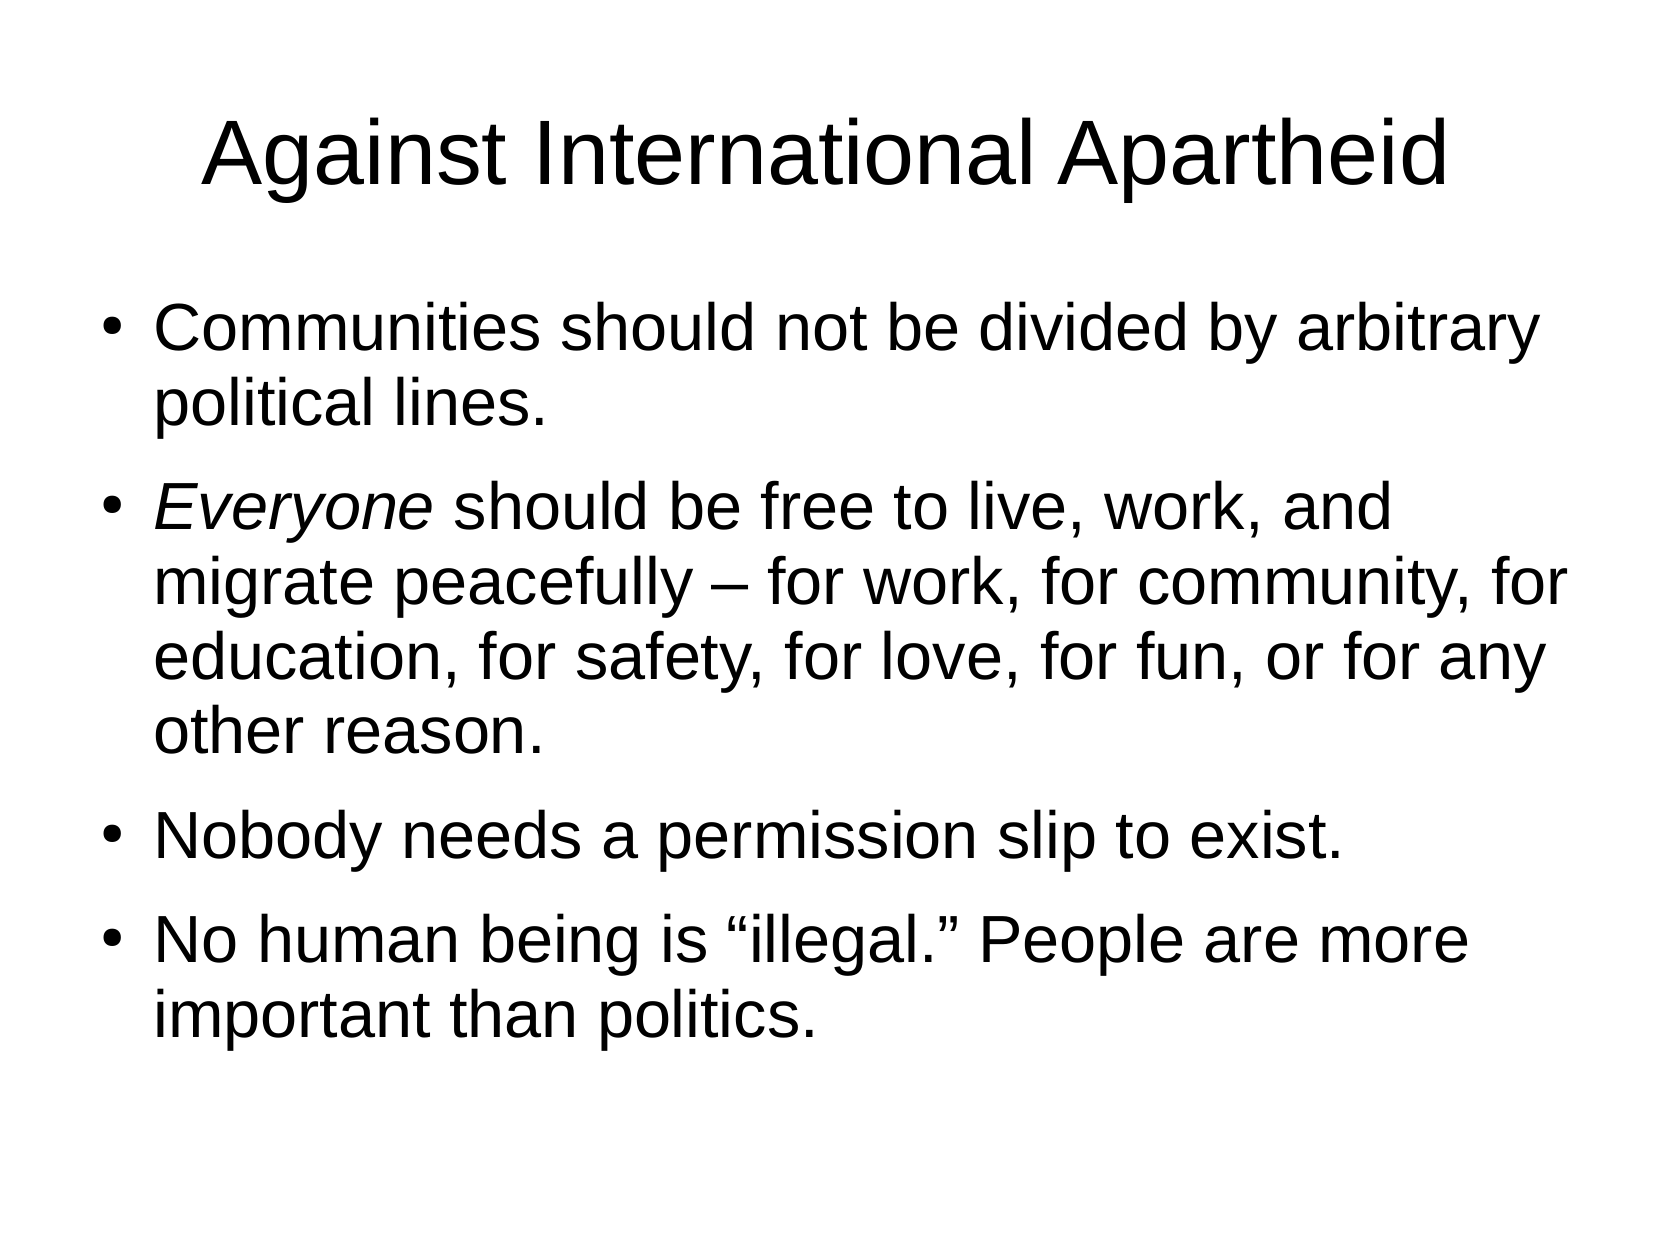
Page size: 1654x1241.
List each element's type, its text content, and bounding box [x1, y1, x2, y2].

list Communities should not be divided by arbitrary political lines. Everyone should be free to live, work, and migrate peacefully – for work, for community, for education, for safety, for love, for fun, or for any other reason. Nobody needs a permission slip to exist. No human being is “illegal.” People are more important than politics. [82, 290, 1571, 1109]
title Against International Apartheid [82, 49, 1571, 257]
